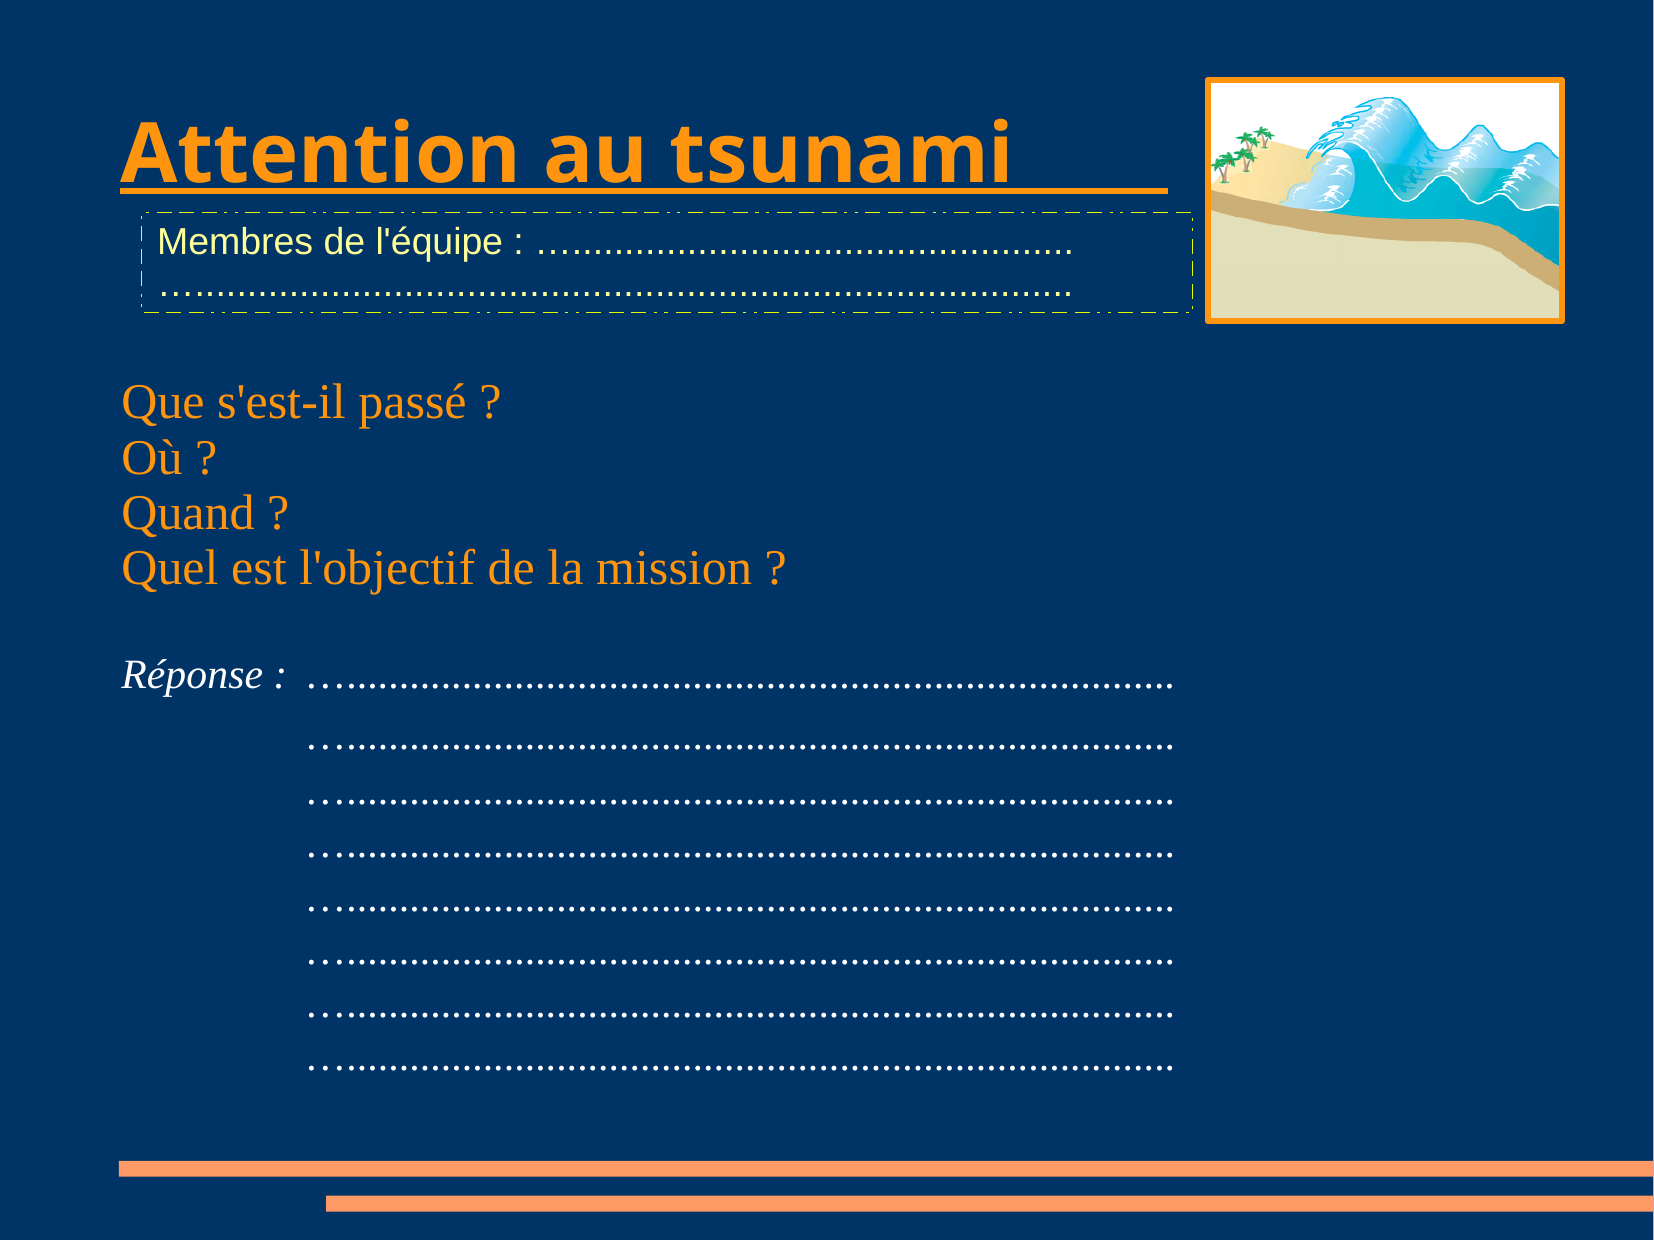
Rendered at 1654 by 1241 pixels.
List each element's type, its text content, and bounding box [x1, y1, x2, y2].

subtitle Que s'est-il passé ? Où ? Quand ? Quel est l'objectif de la mission ? Réponse : …............................................................................... …............................................................................... …............................................................................... …............................................................................... …............................................................................... …............................................................................... …............................................................................... …............................................................................... [121, 322, 1561, 1132]
text_box Membres de l'équipe : …................................................ ….................................................................................... [141, 254, 1193, 313]
title Attention au tsunami [120, 46, 1533, 254]
picture [1210, 82, 1560, 319]
